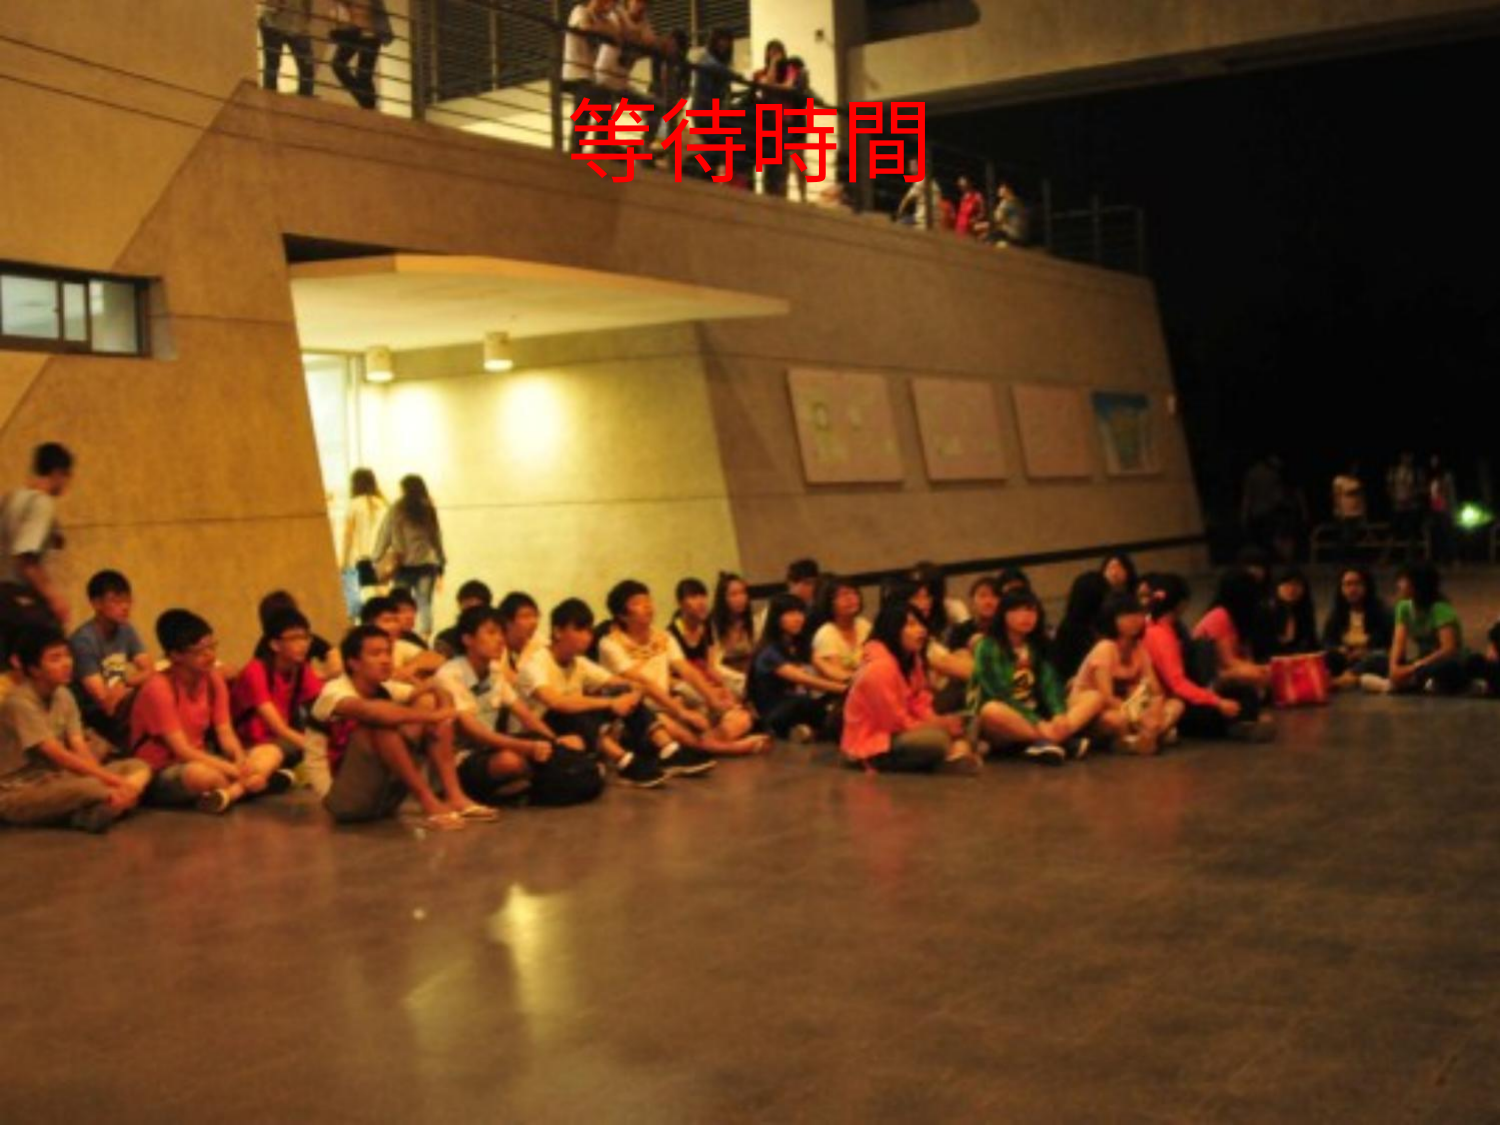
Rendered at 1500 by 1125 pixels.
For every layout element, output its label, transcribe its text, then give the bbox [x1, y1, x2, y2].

picture [0, 0, 1500, 1125]
title 等待時間 [75, 45, 1426, 233]
